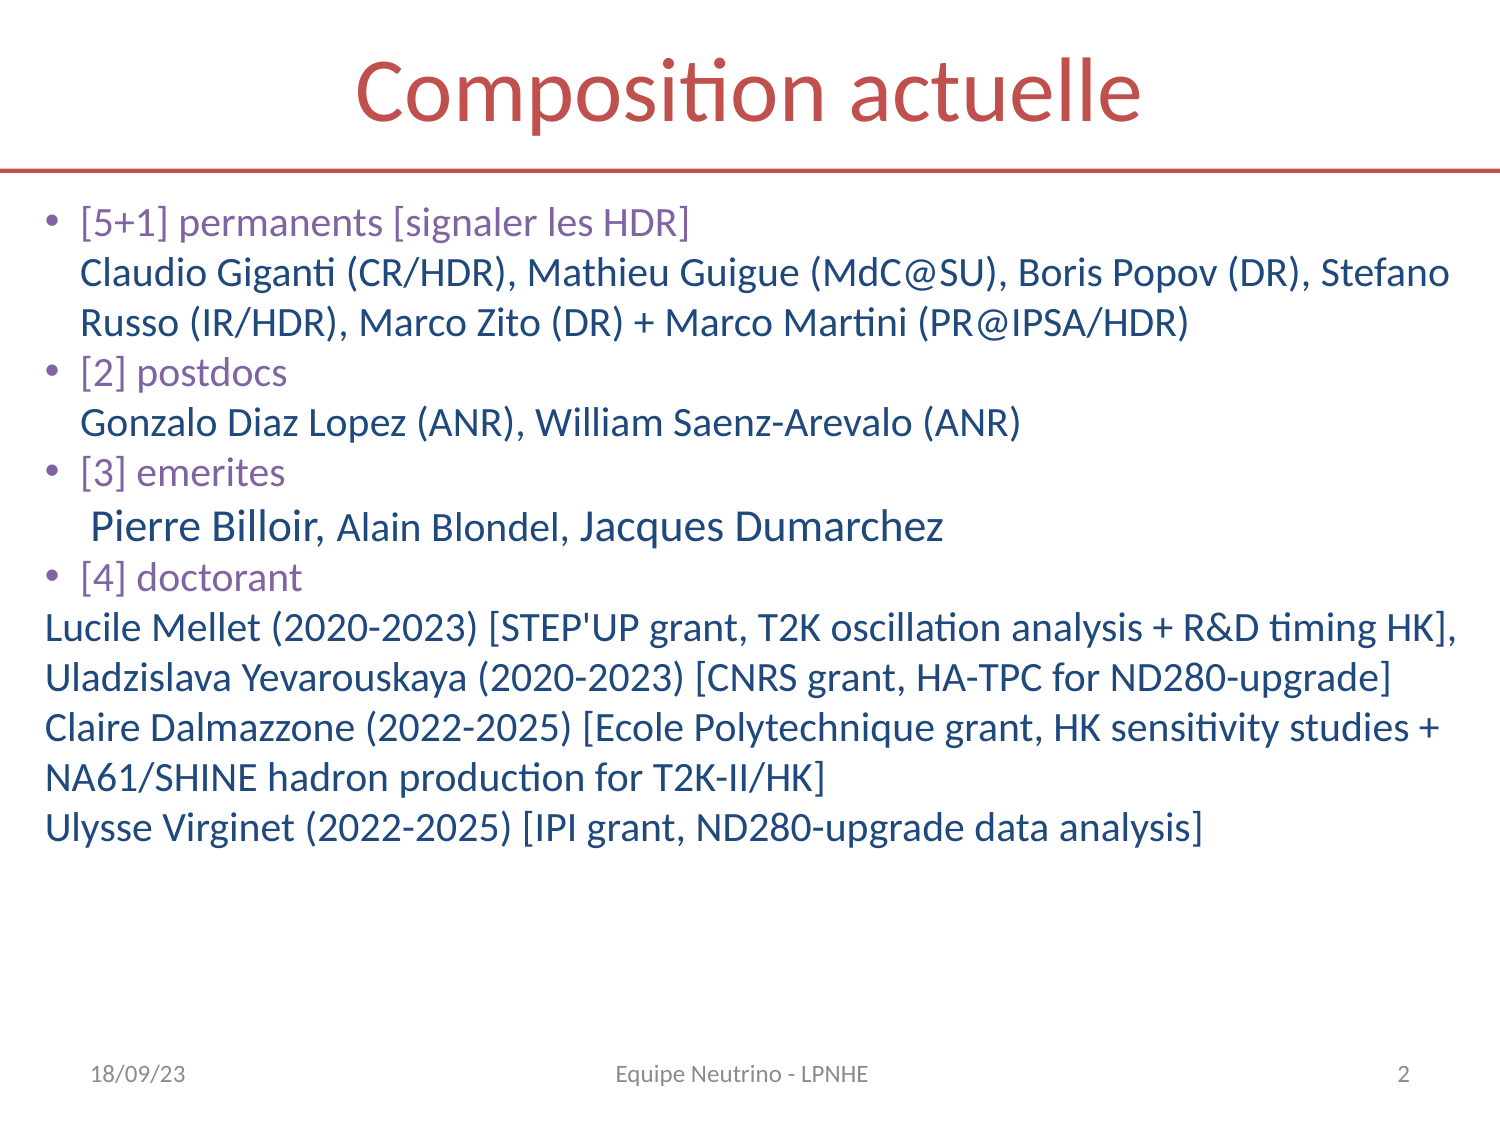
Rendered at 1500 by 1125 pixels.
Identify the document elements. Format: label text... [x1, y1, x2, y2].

text_box <number> [1074, 1042, 1425, 1103]
text_box Equipe Neutrino - LPNHE [464, 1042, 1020, 1103]
text_box [5+1] permanents [signaler les HDR] Claudio Giganti (CR/HDR), Mathieu Guigue (MdC@SU), Boris Popov (DR), Stefano Russo (IR/HDR), Marco Zito (DR) + Marco Martini (PR@IPSA/HDR) [2] postdocs Gonzalo Diaz Lopez (ANR), William Saenz-Arevalo (ANR) [3] emerites Pierre Billoir, Alain Blondel, Jacques Dumarchez [4] doctorant Lucile Mellet (2020-2023) [STEP'UP grant, T2K oscillation analysis + R&D timing HK], Uladzislava Yevarouskaya (2020-2023) [CNRS grant, HA-TPC for ND280-upgrade] Claire Dalmazzone (2022-2025) [Ecole Polytechnique grant, HK sensitivity studies + NA61/SHINE hadron production for T2K-II/HK] Ulysse Virginet (2022-2025) [IPI grant, ND280-upgrade data analysis] [29, 187, 1485, 1043]
text_box 18/09/23 [74, 1042, 425, 1103]
text_box Composition actuelle [75, 29, 1425, 141]
